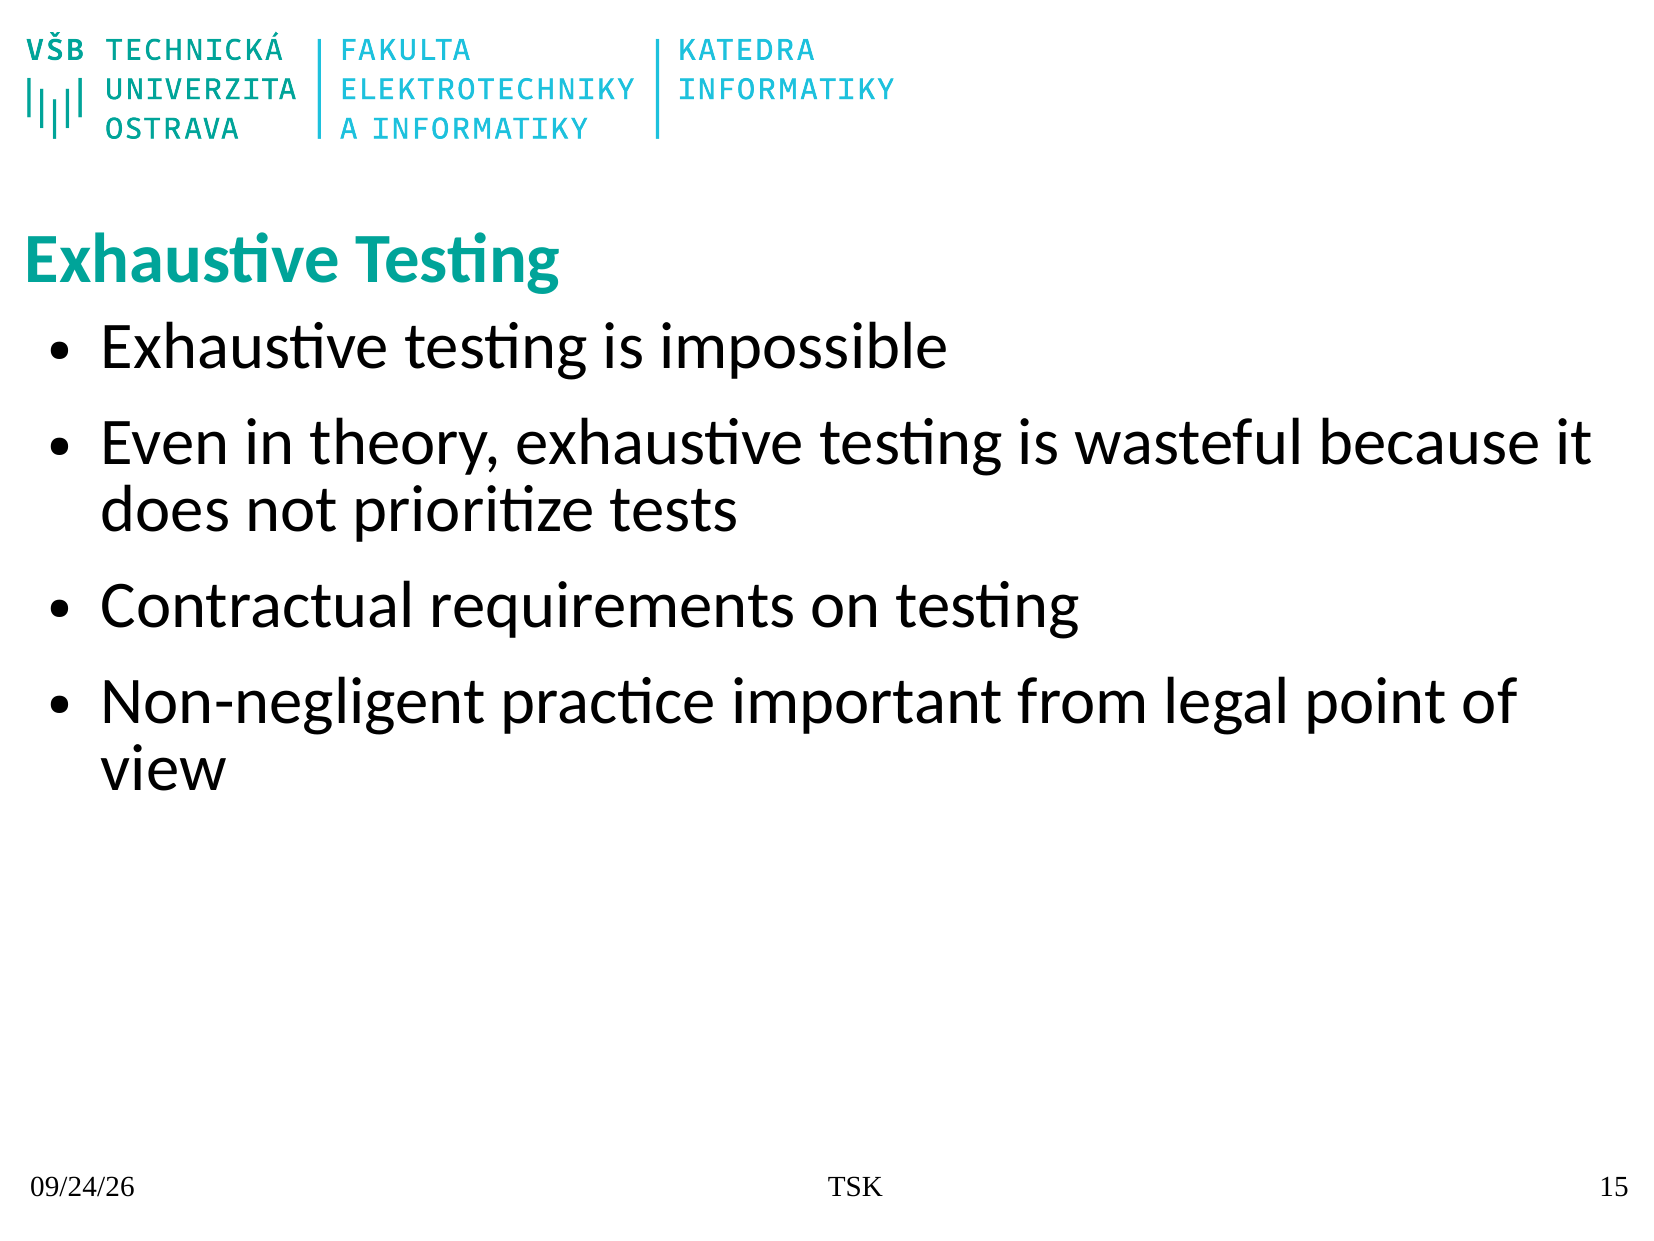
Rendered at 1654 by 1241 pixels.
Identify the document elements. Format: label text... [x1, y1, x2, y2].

picture [26, 31, 894, 139]
title Exhaustive Testing [24, 169, 1629, 300]
list Exhaustive testing is impossible Even in theory, exhaustive testing is wasteful because it does not prioritize tests Contractual requirements on testing Non-negligent practice important from legal point of view [30, 318, 1629, 1146]
